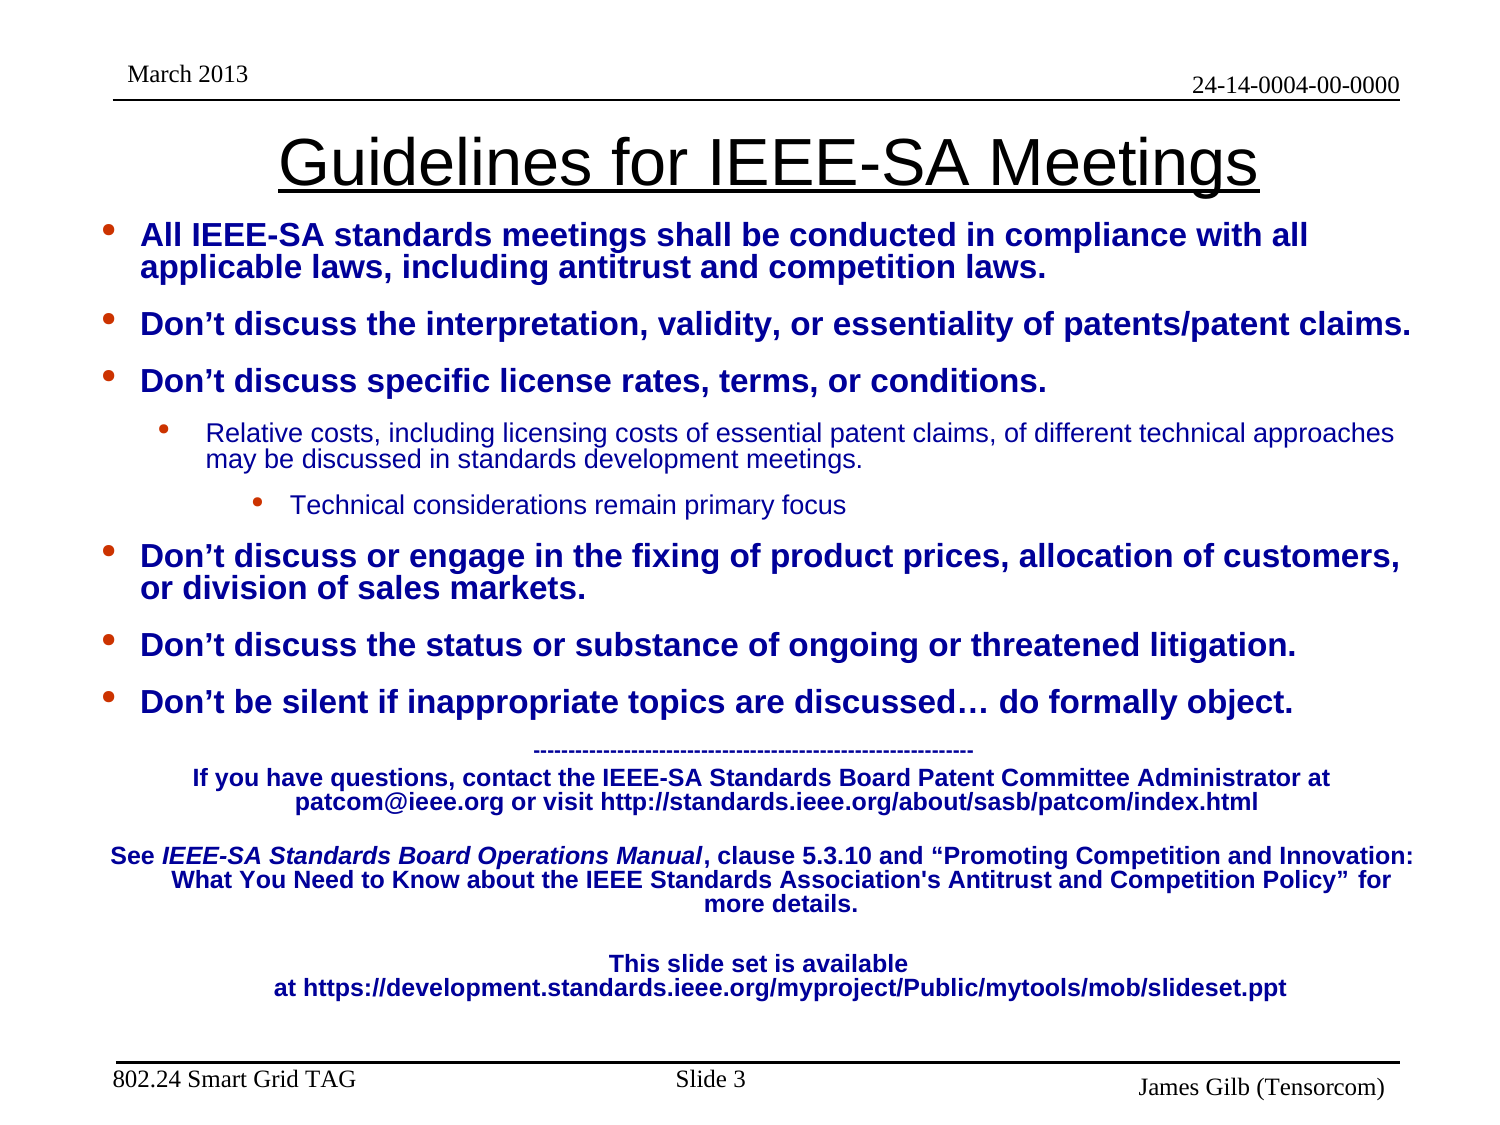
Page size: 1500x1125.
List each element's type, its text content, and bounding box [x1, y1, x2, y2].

title Guidelines for IEEE-SA Meetings [75, 108, 1463, 209]
text_box All IEEE-SA standards meetings shall be conducted in compliance with all applicable laws, including antitrust and competition laws. Don’t discuss the interpretation, validity, or essentiality of patents/patent claims. Don’t discuss specific license rates, terms, or conditions. Relative costs, including licensing costs of essential patent claims, of different technical approaches may be discussed in standards development meetings. Technical considerations remain primary focus Don’t discuss or engage in the fixing of product prices, allocation of customers, or division of sales markets. Don’t discuss the status or substance of ongoing or threatened litigation. Don’t be silent if inappropriate topics are discussed… do formally object. --------------------------------------------------------------- If you have questions, contact the IEEE-SA Standards Board Patent Committee Administrator at patcom@ieee.org or visit http://standards.ieee.org/about/sasb/patcom/index.html See IEEE-SA Standards Board Operations Manual, clause 5.3.10 and “Promoting Competition and Innovation: What You Need to Know about the IEEE Standards Association's Antitrust and Competition Policy” for more details. This slide set is available at https://development.standards.ieee.org/myproject/Public/mytools/mob/slideset.ppt [87, 187, 1438, 1050]
